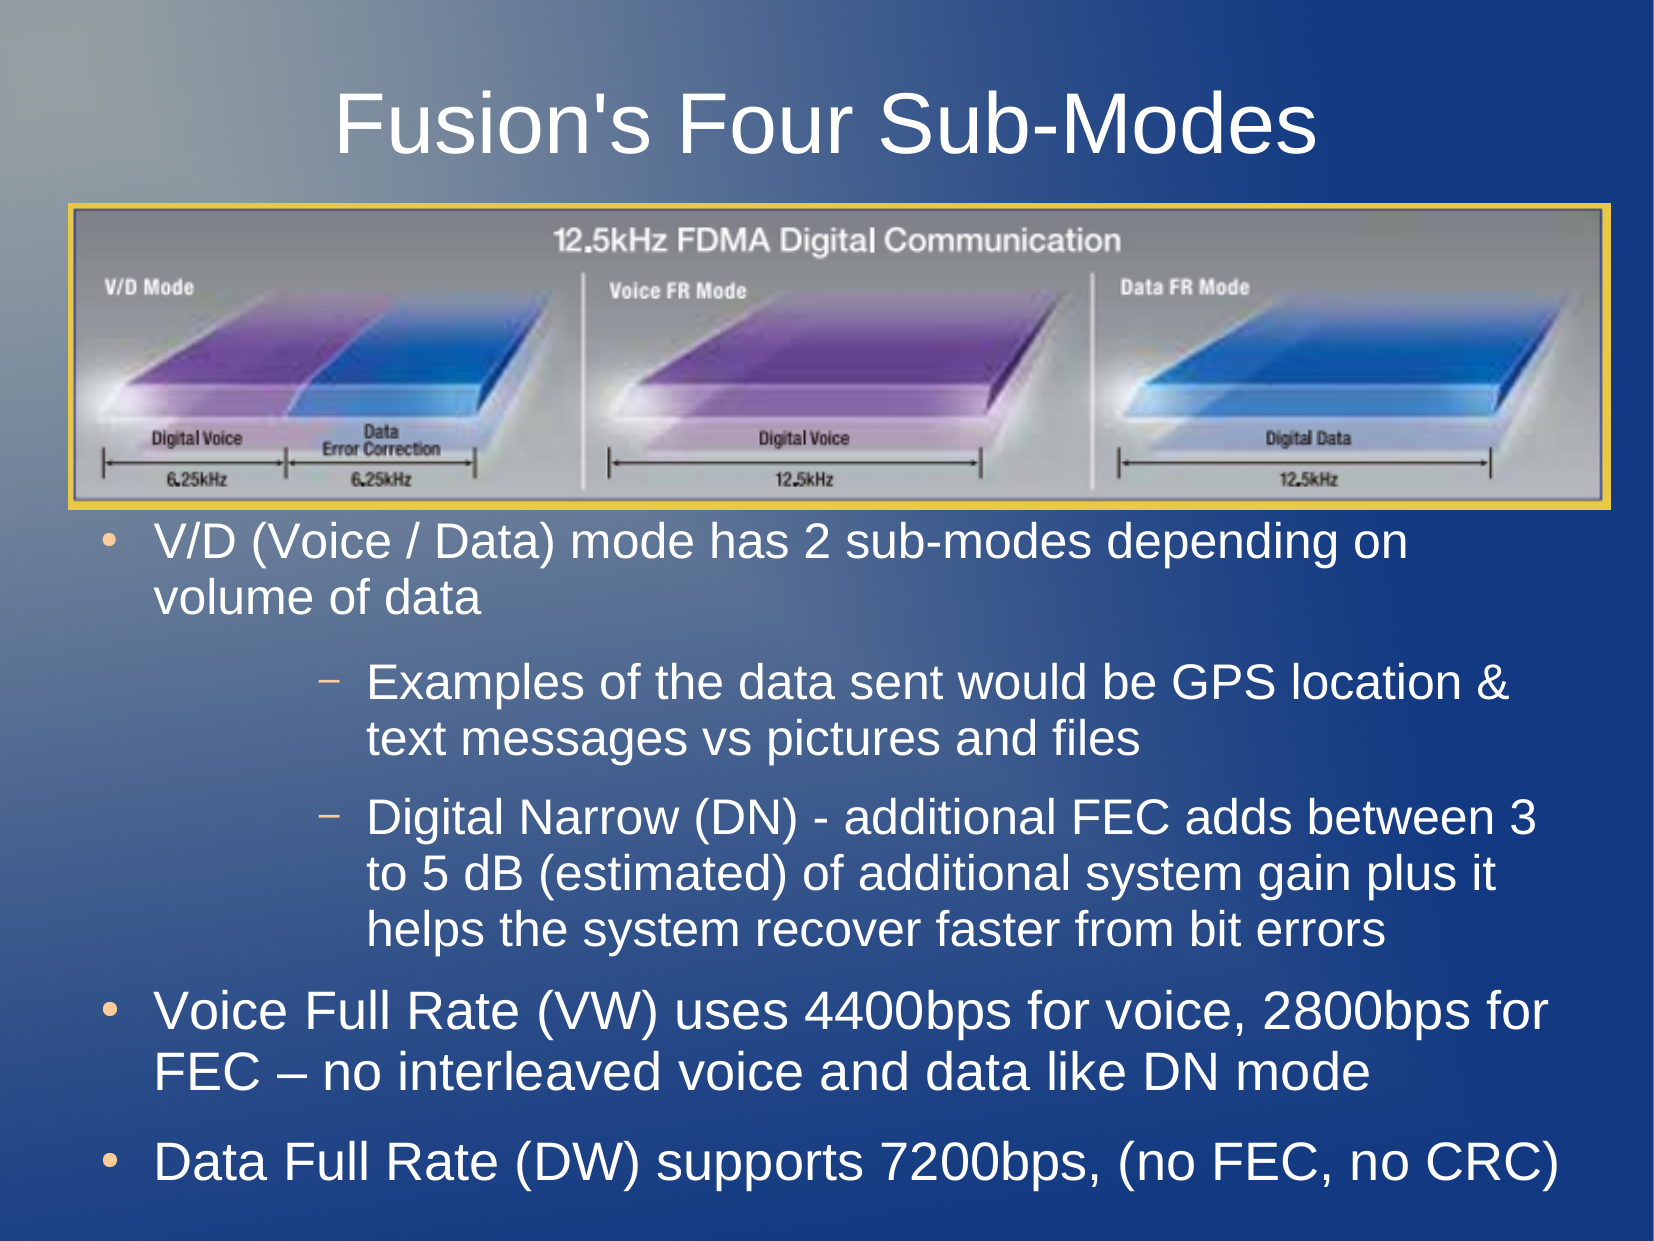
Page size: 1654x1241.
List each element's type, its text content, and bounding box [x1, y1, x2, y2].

title Fusion's Four Sub-Modes [82, 19, 1571, 203]
picture [0, 0, 1654, 1241]
list V/D (Voice / Data) mode has 2 sub-modes depending on volume of data Examples of the data sent would be GPS location & text messages vs pictures and files Digital Narrow (DN) - additional FEC adds between 3 to 5 dB (estimated) of additional system gain plus it helps the system recover faster from bit errors Voice Full Rate (VW) uses 4400bps for voice, 2800bps for FEC – no interleaved voice and data like DN mode Data Full Rate (DW) supports 7200bps, (no FEC, no CRC) [82, 513, 1571, 1241]
